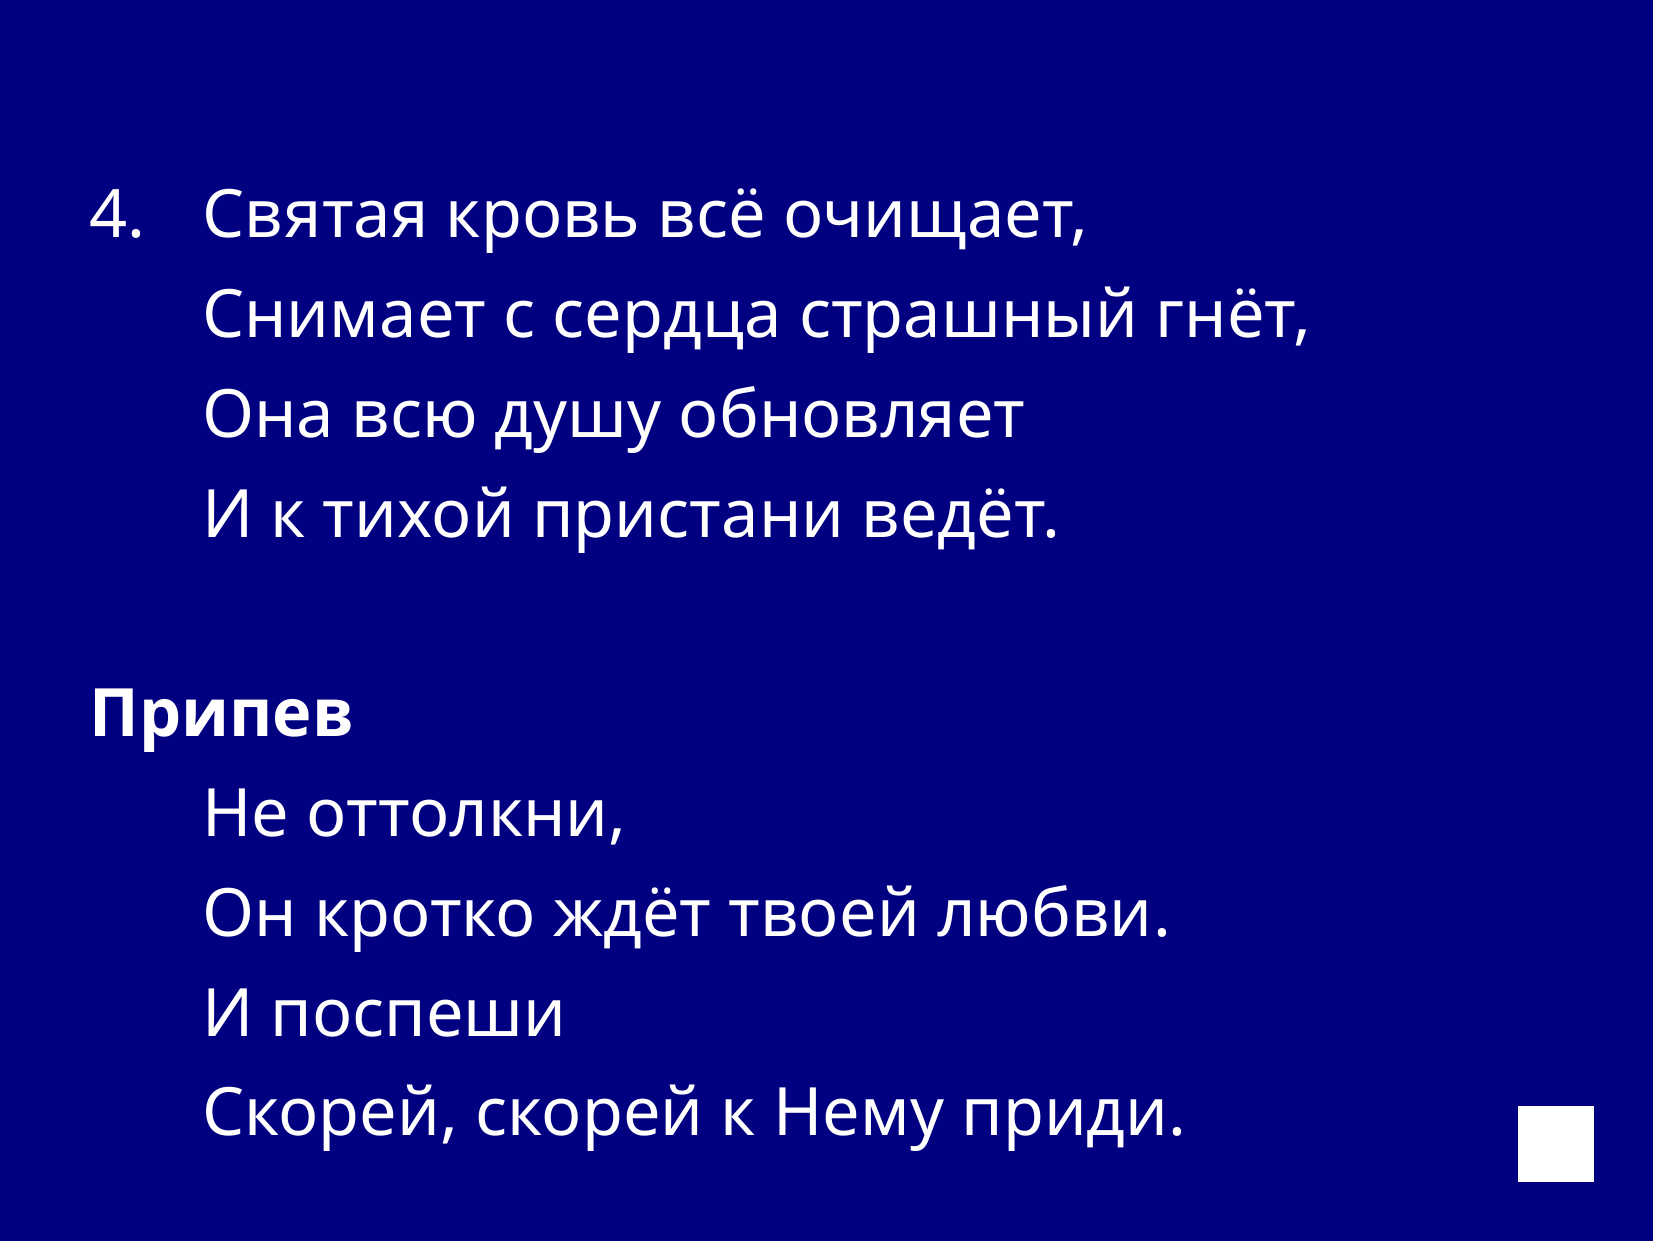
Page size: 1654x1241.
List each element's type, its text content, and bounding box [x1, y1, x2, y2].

text_box 4. Святая кровь всё очищает, Снимает с сердца страшный гнёт, Она всю душу обновляет И к тихой пристани ведёт. Припев Не оттолкни, Он кротко ждёт твоей любви. И поспеши Скорей, скорей к Нему приди. [75, 150, 1576, 1163]
text_box [1518, 1106, 1594, 1182]
